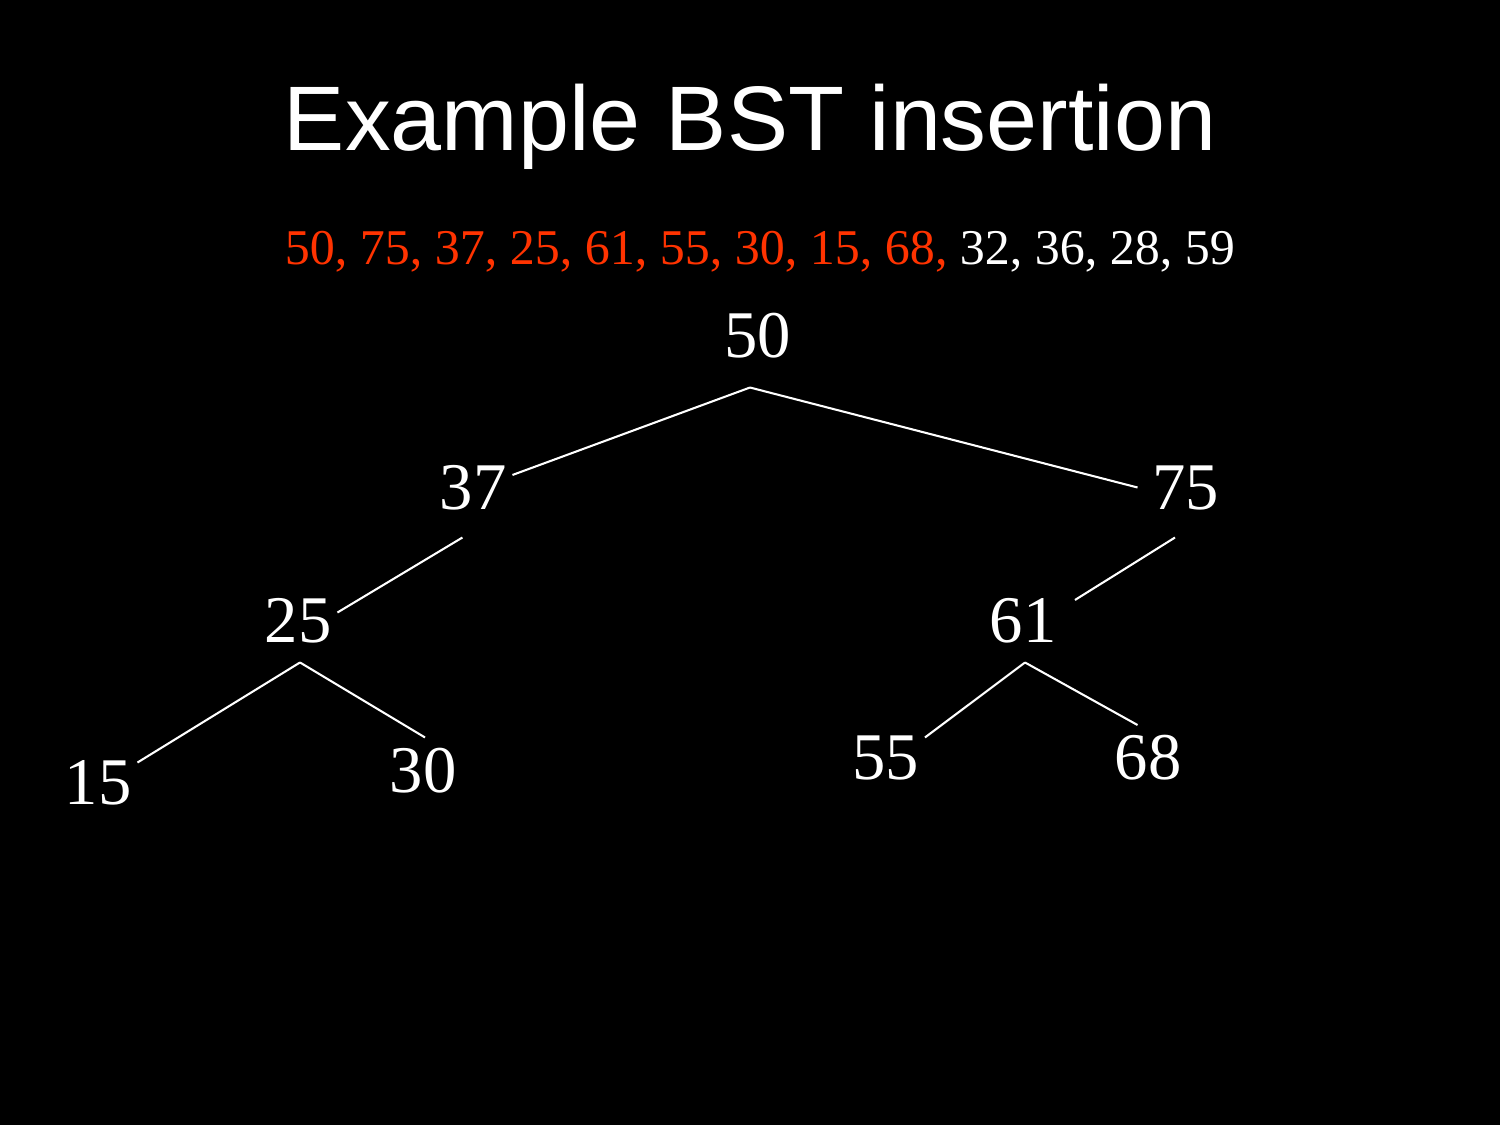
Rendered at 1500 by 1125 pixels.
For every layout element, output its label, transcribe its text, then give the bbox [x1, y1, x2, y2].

text_box 50, 75, 37, 25, 61, 55, 30, 15, 68, 32, 36, 28, 59 [270, 212, 1250, 284]
text_box 75 [1137, 442, 1235, 532]
text_box 50 [709, 290, 807, 381]
text_box 55 [837, 712, 935, 802]
text_box 61 [975, 574, 1072, 665]
text_box 30 [375, 724, 472, 815]
text_box 15 [50, 737, 147, 827]
title Example BST insertion [22, 50, 1480, 188]
text_box 25 [250, 574, 347, 665]
text_box 37 [425, 442, 522, 532]
text_box 68 [1100, 712, 1197, 802]
